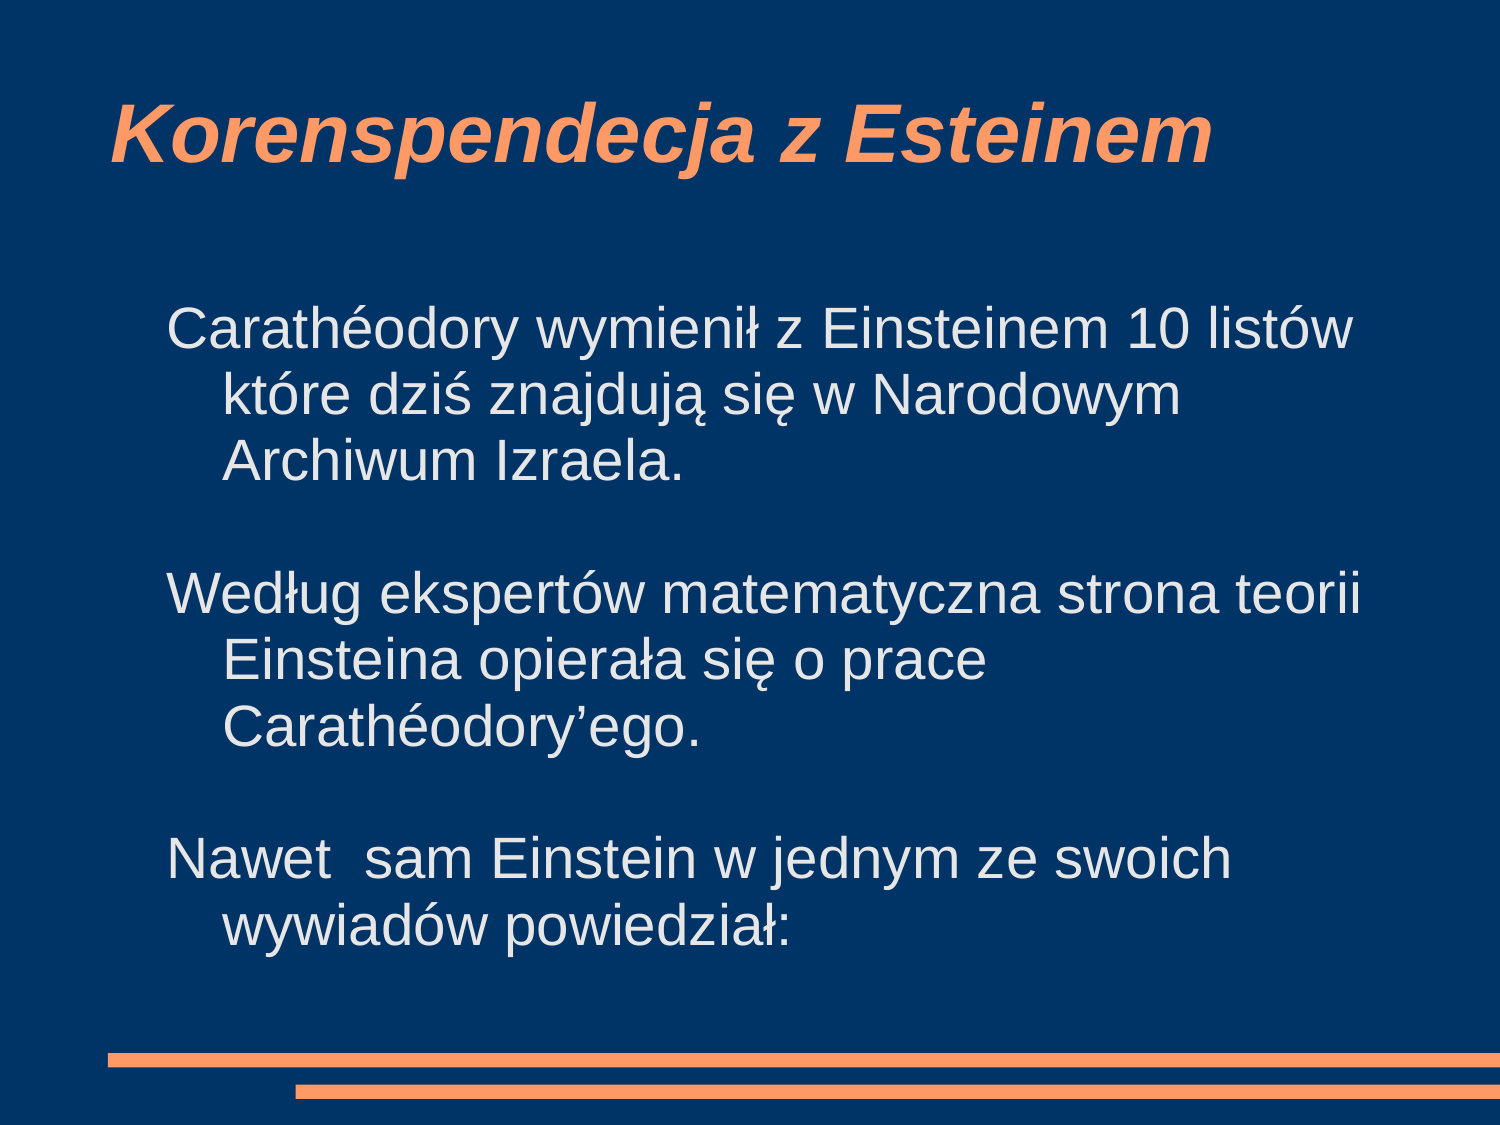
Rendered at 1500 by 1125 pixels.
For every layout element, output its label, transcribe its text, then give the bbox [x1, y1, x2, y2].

title Korenspendecja z Esteinem [110, 41, 1390, 229]
list Carathéodory wymienił z Einsteinem 10 listów które dziś znajdują się w Narodowym Archiwum Izraela. Według ekspertów matematyczna strona teorii Einsteina opierała się o prace Carathéodory’ego. Nawet sam Einstein w jednym ze swoich wywiadów powiedział: [110, 292, 1415, 1026]
